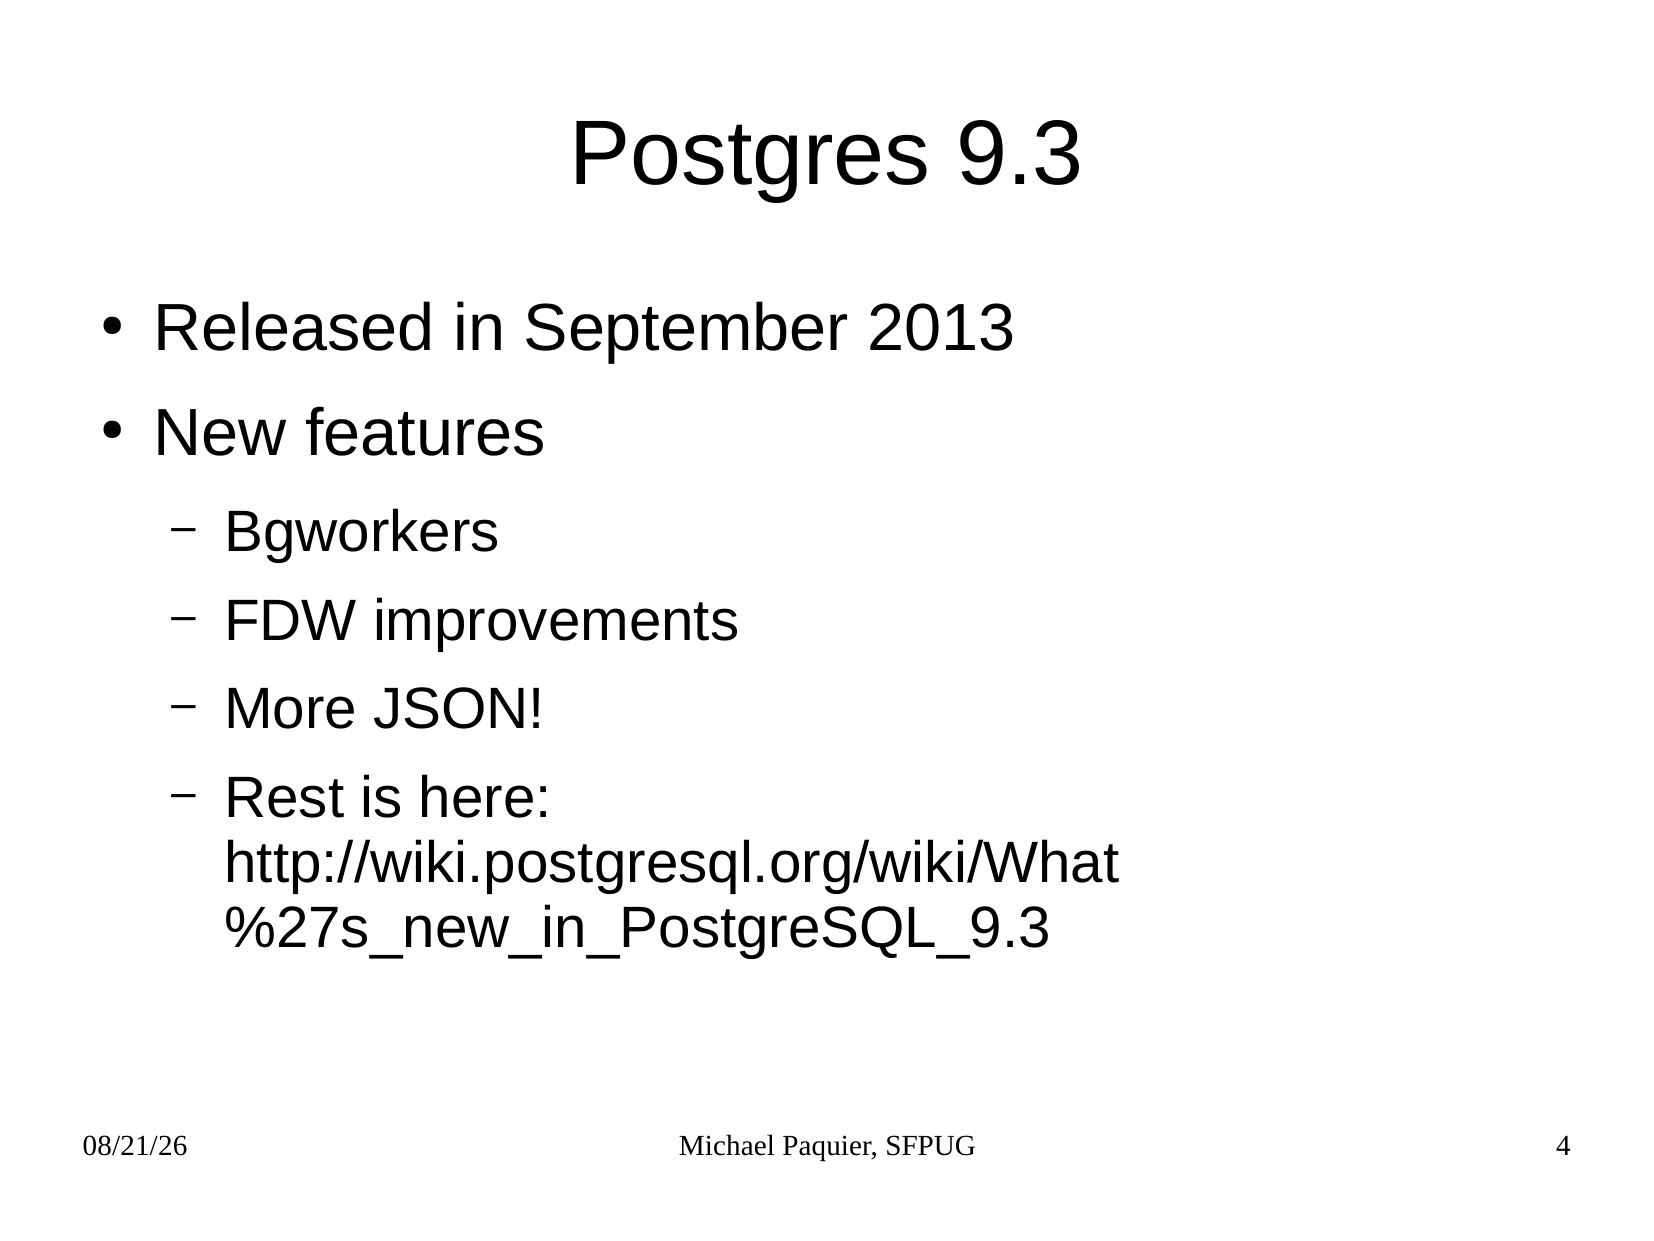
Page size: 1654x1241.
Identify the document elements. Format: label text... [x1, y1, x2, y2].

title Postgres 9.3 [82, 49, 1571, 257]
list Released in September 2013 New features Bgworkers FDW improvements More JSON! Rest is here: http://wiki.postgresql.org/wiki/What%27s_new_in_PostgreSQL_9.3 [82, 290, 1571, 1010]
